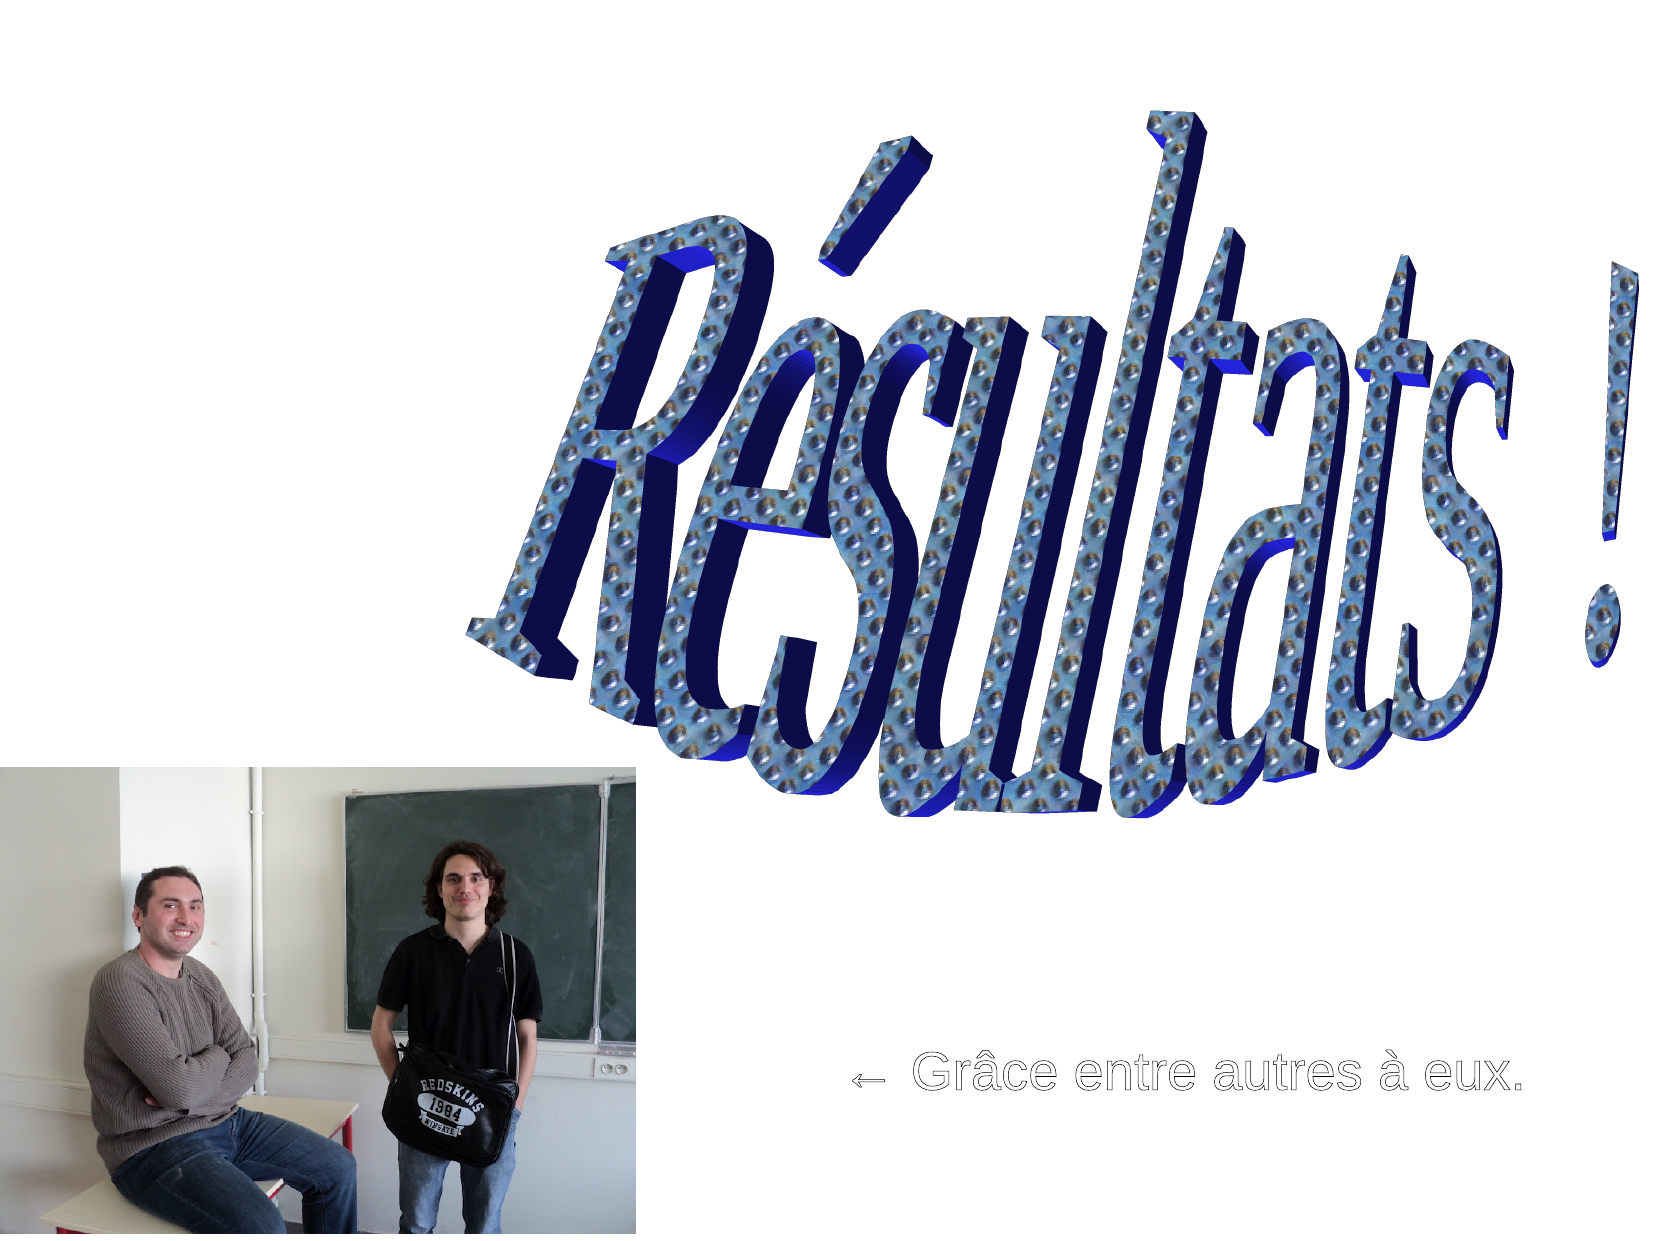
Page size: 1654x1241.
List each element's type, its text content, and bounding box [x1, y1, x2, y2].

picture [0, 767, 636, 1234]
text_box ← Grâce entre autres à eux. [826, 1033, 1542, 1109]
